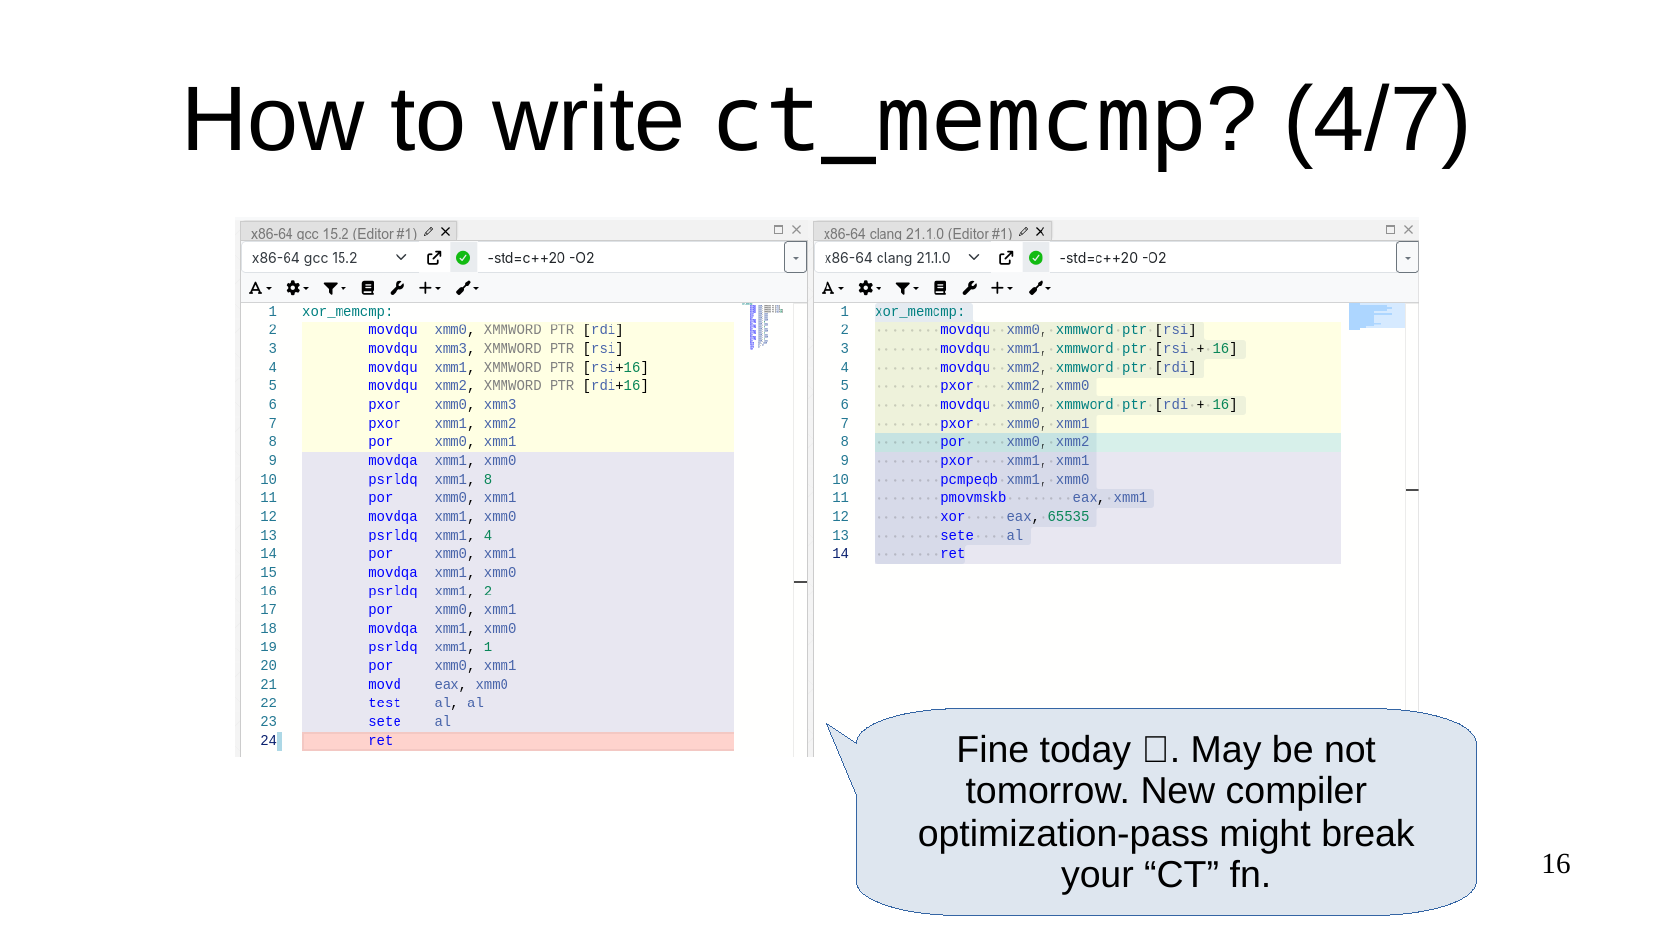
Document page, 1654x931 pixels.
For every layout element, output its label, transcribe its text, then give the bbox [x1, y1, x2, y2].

text_box Fine today ✅. May be not tomorrow. New compiler optimization-pass might break your “CT” fn. [826, 708, 1477, 916]
title How to write ct_memcmp? (4/7) [82, 37, 1571, 193]
picture [235, 217, 1419, 758]
